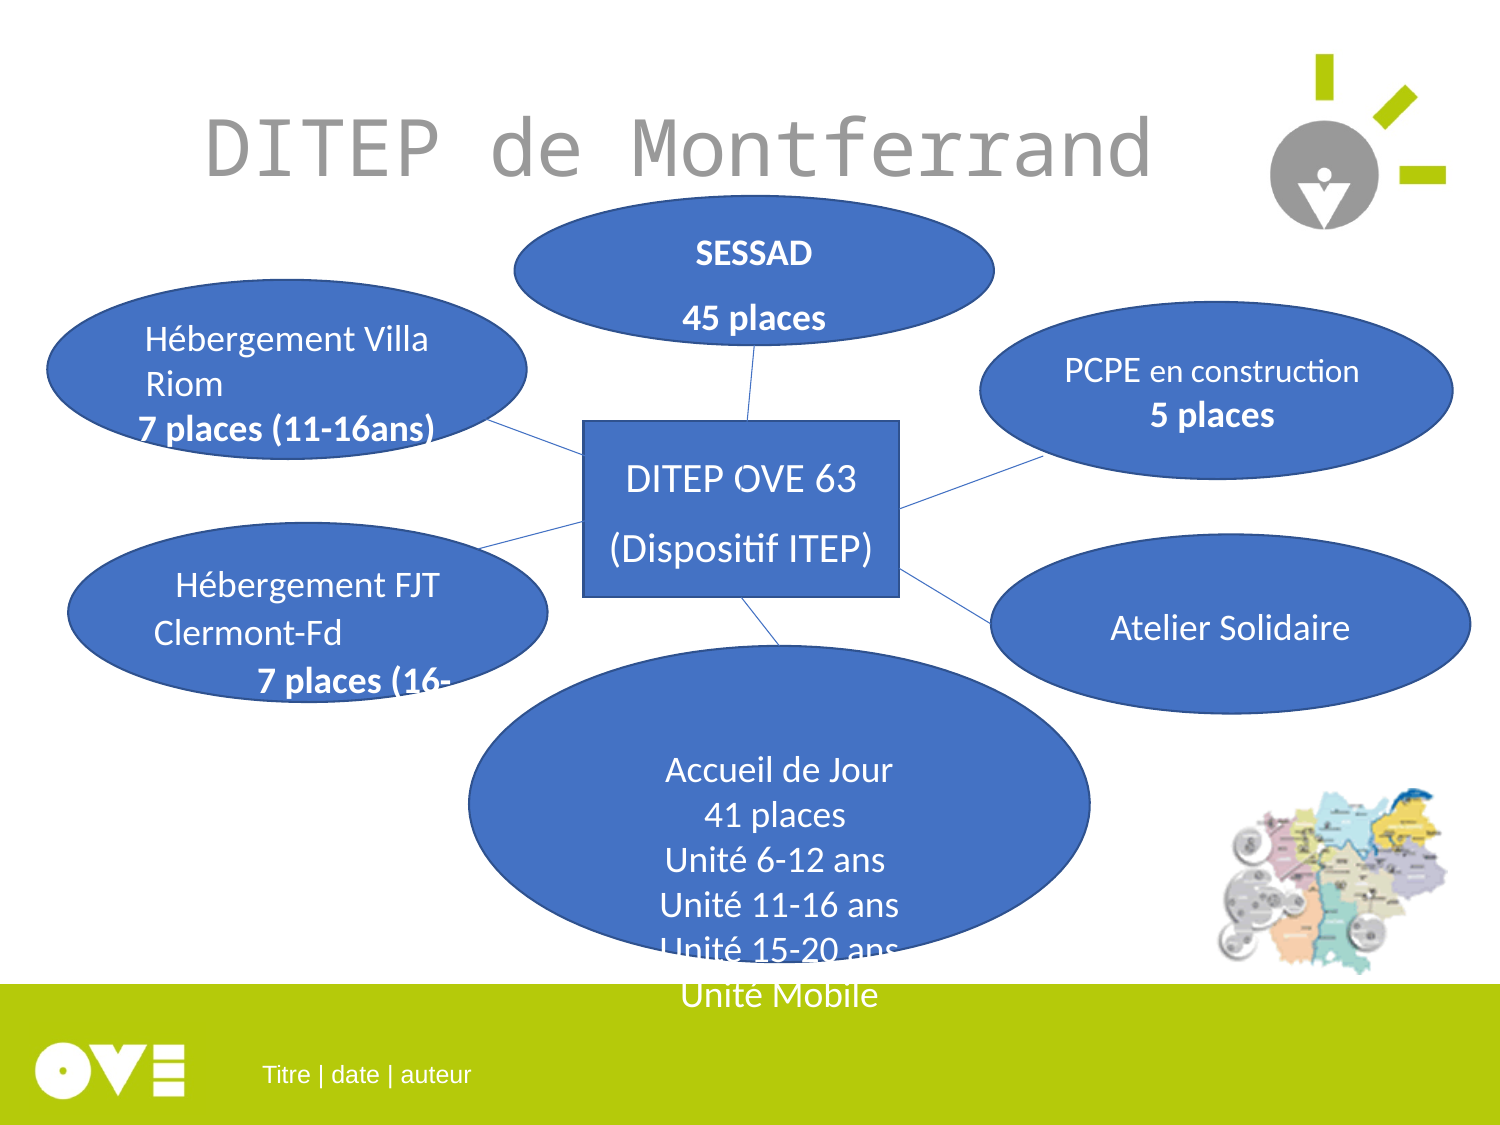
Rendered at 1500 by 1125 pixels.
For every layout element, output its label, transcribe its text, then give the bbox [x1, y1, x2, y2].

text_box SESSAD 45 places [514, 195, 994, 346]
text_box DITEP OVE 63 (Dispositif ITEP) [584, 421, 899, 597]
text_box Hébergement Villa Riom 7 places (11-16ans) [47, 279, 527, 459]
title DITEP de Montferrand [88, 41, 1270, 248]
text_box Atelier Solidaire [990, 534, 1471, 714]
text_box PCPE en construction 5 places [980, 301, 1453, 480]
text_box Accueil de Jour 41 places Unité 6-12 ans Unité 11-16 ans Unité 15-20 ans Unité Mobile [469, 645, 1090, 963]
text_box Hébergement FJT Clermont-Fd 7 places (16-20 ans) [68, 522, 548, 703]
